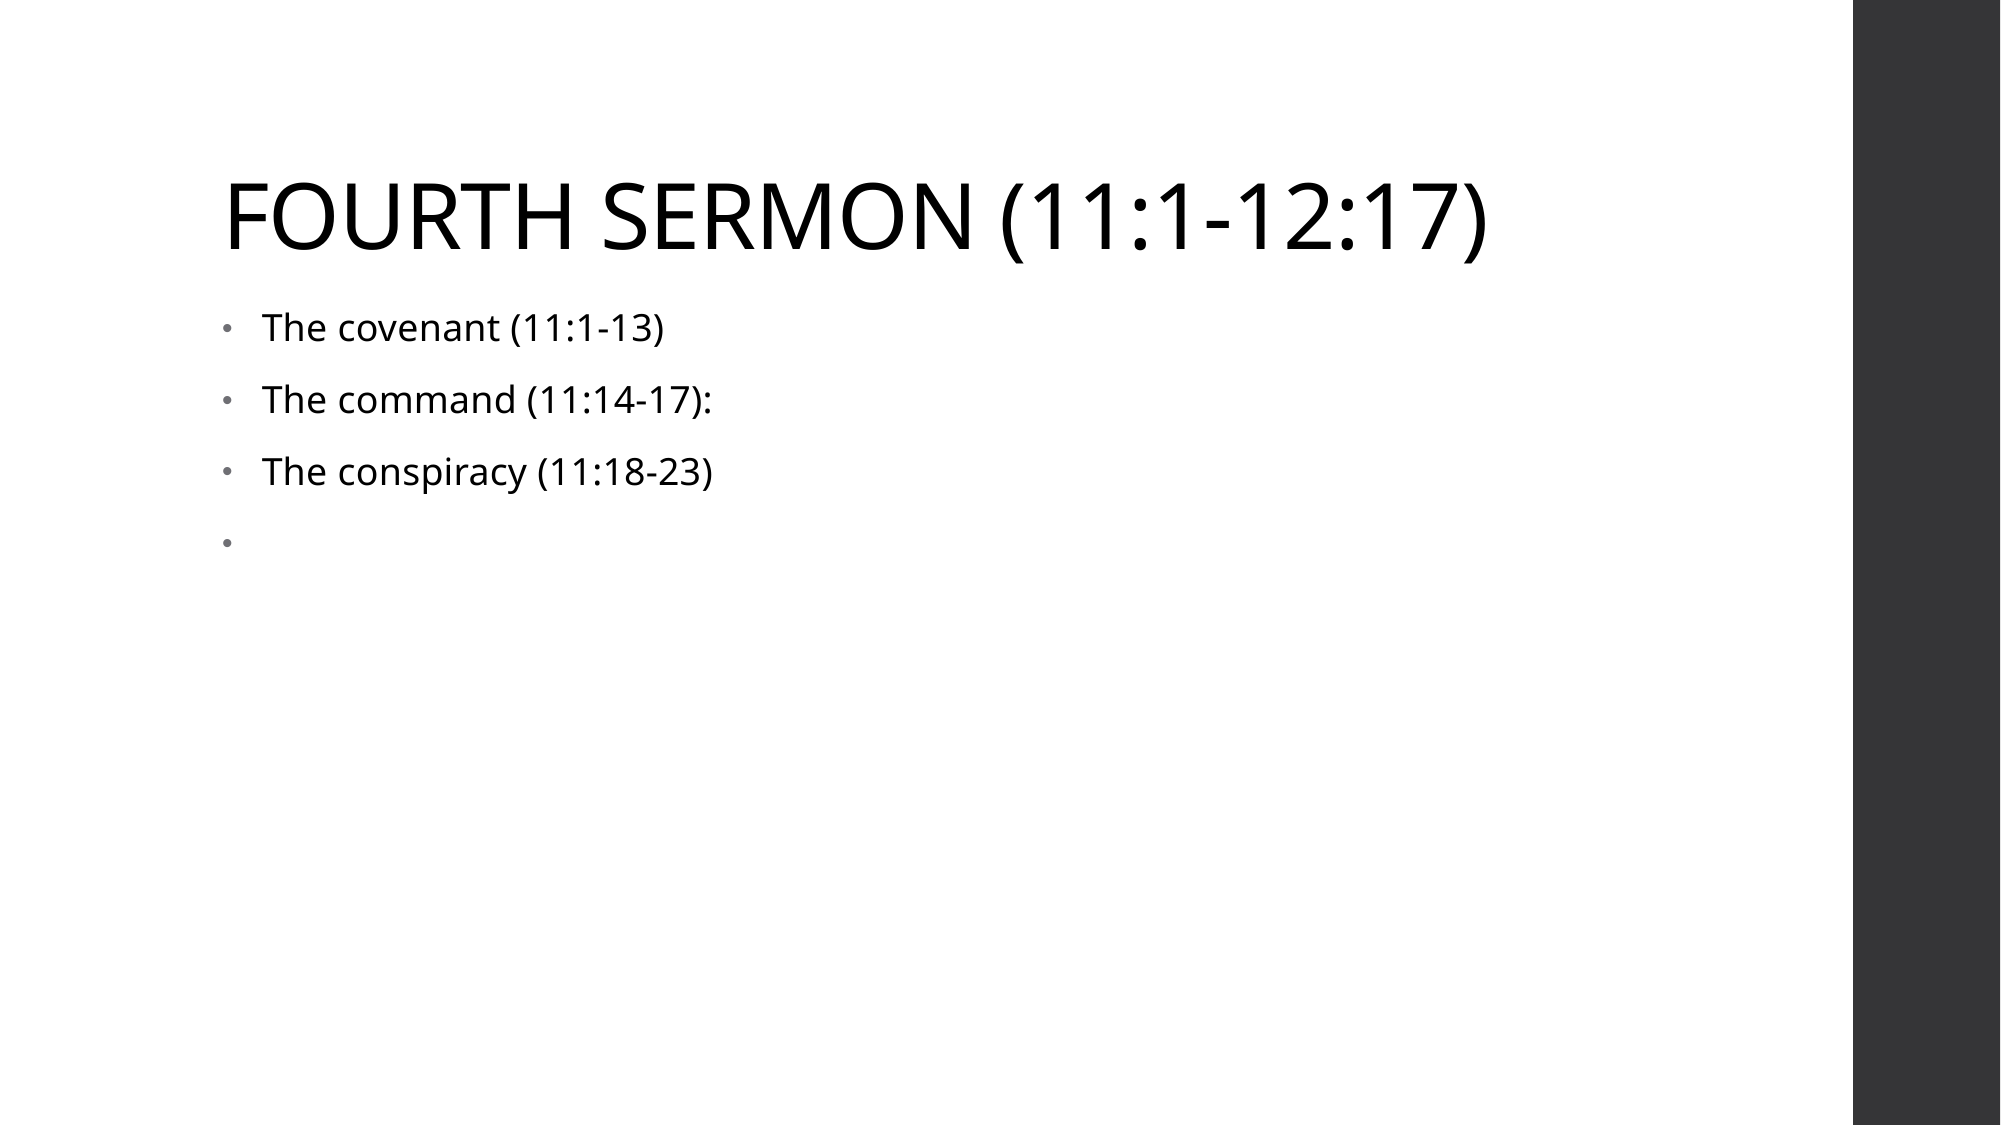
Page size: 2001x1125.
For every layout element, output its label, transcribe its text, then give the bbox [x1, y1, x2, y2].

list The covenant (11:1-13) The command (11:14-17): The conspiracy (11:18-23) [206, 299, 1617, 1014]
title FOURTH SERMON (11:1-12:17) [206, 60, 1797, 278]
